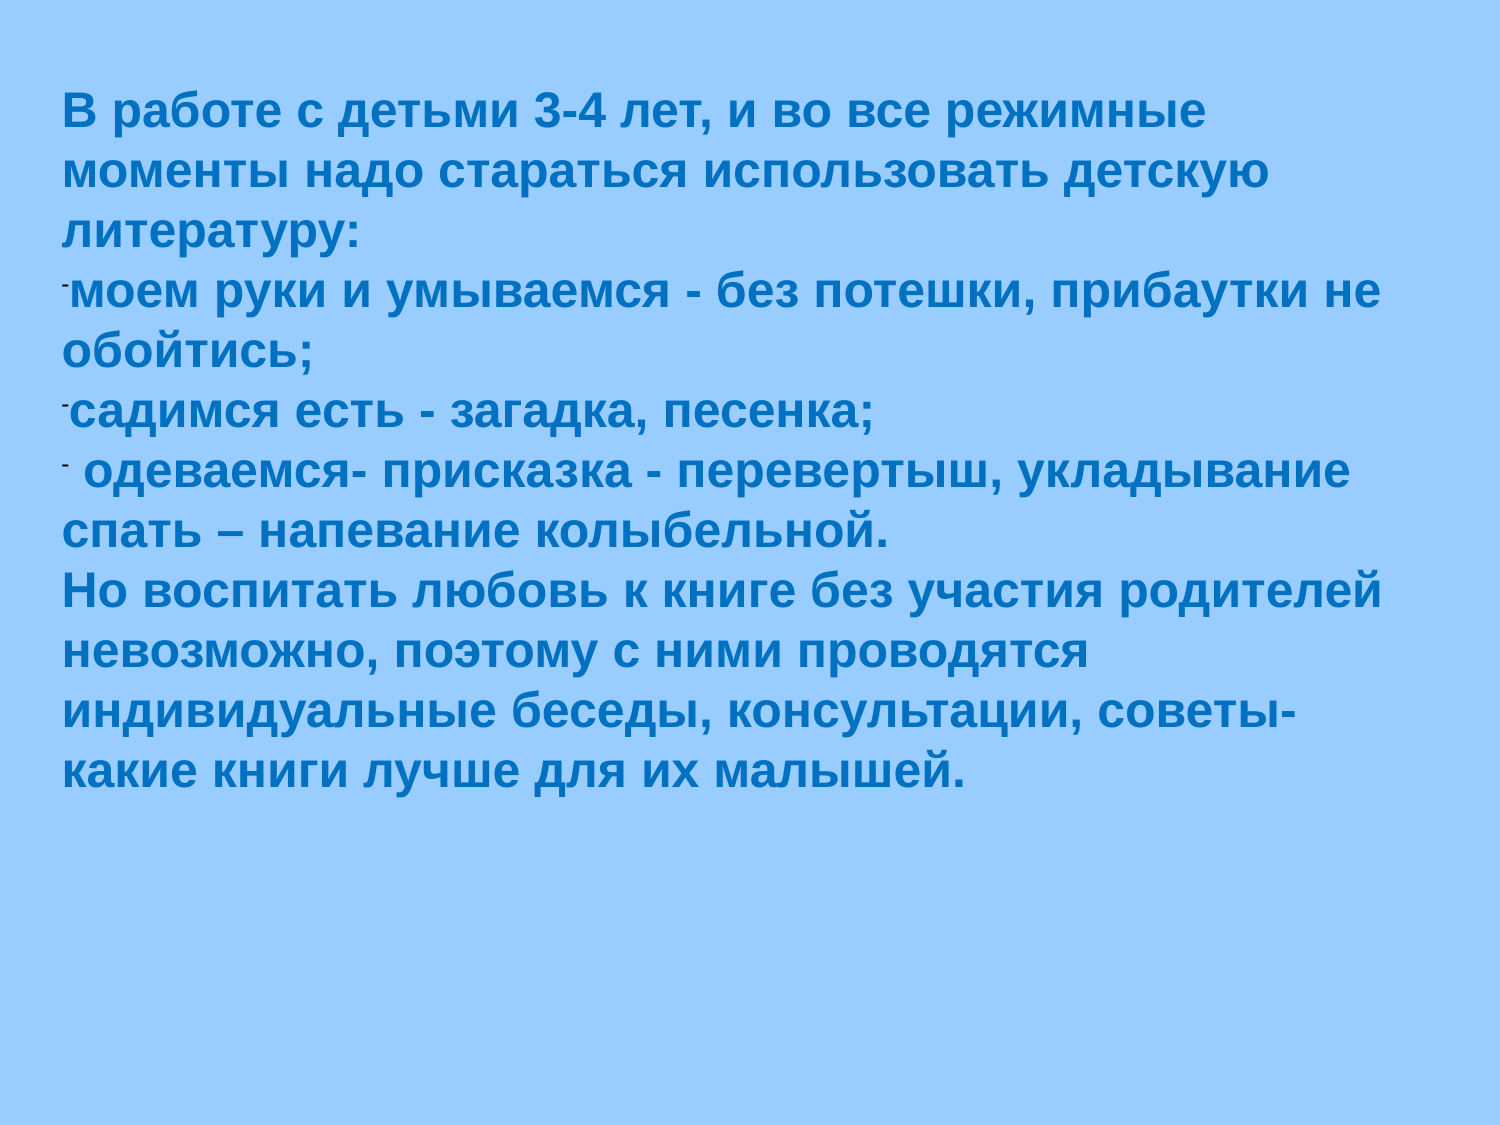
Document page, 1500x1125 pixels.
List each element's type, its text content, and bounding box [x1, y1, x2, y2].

text_box В работе с детьми 3-4 лет, и во все режимные моменты надо стараться использовать детскую литературу: моем руки и умываемся - без потешки, прибаутки не обойтись; садимся есть - загадка, песенка; одеваемся- присказка - перевертыш, укладывание спать – напевание колыбельной. Но воспитать любовь к книге без участия родителей невозможно, поэтому с ними проводятся индивидуальные беседы, консультации, советы- какие книги лучше для их малышей. [46, 70, 1442, 866]
